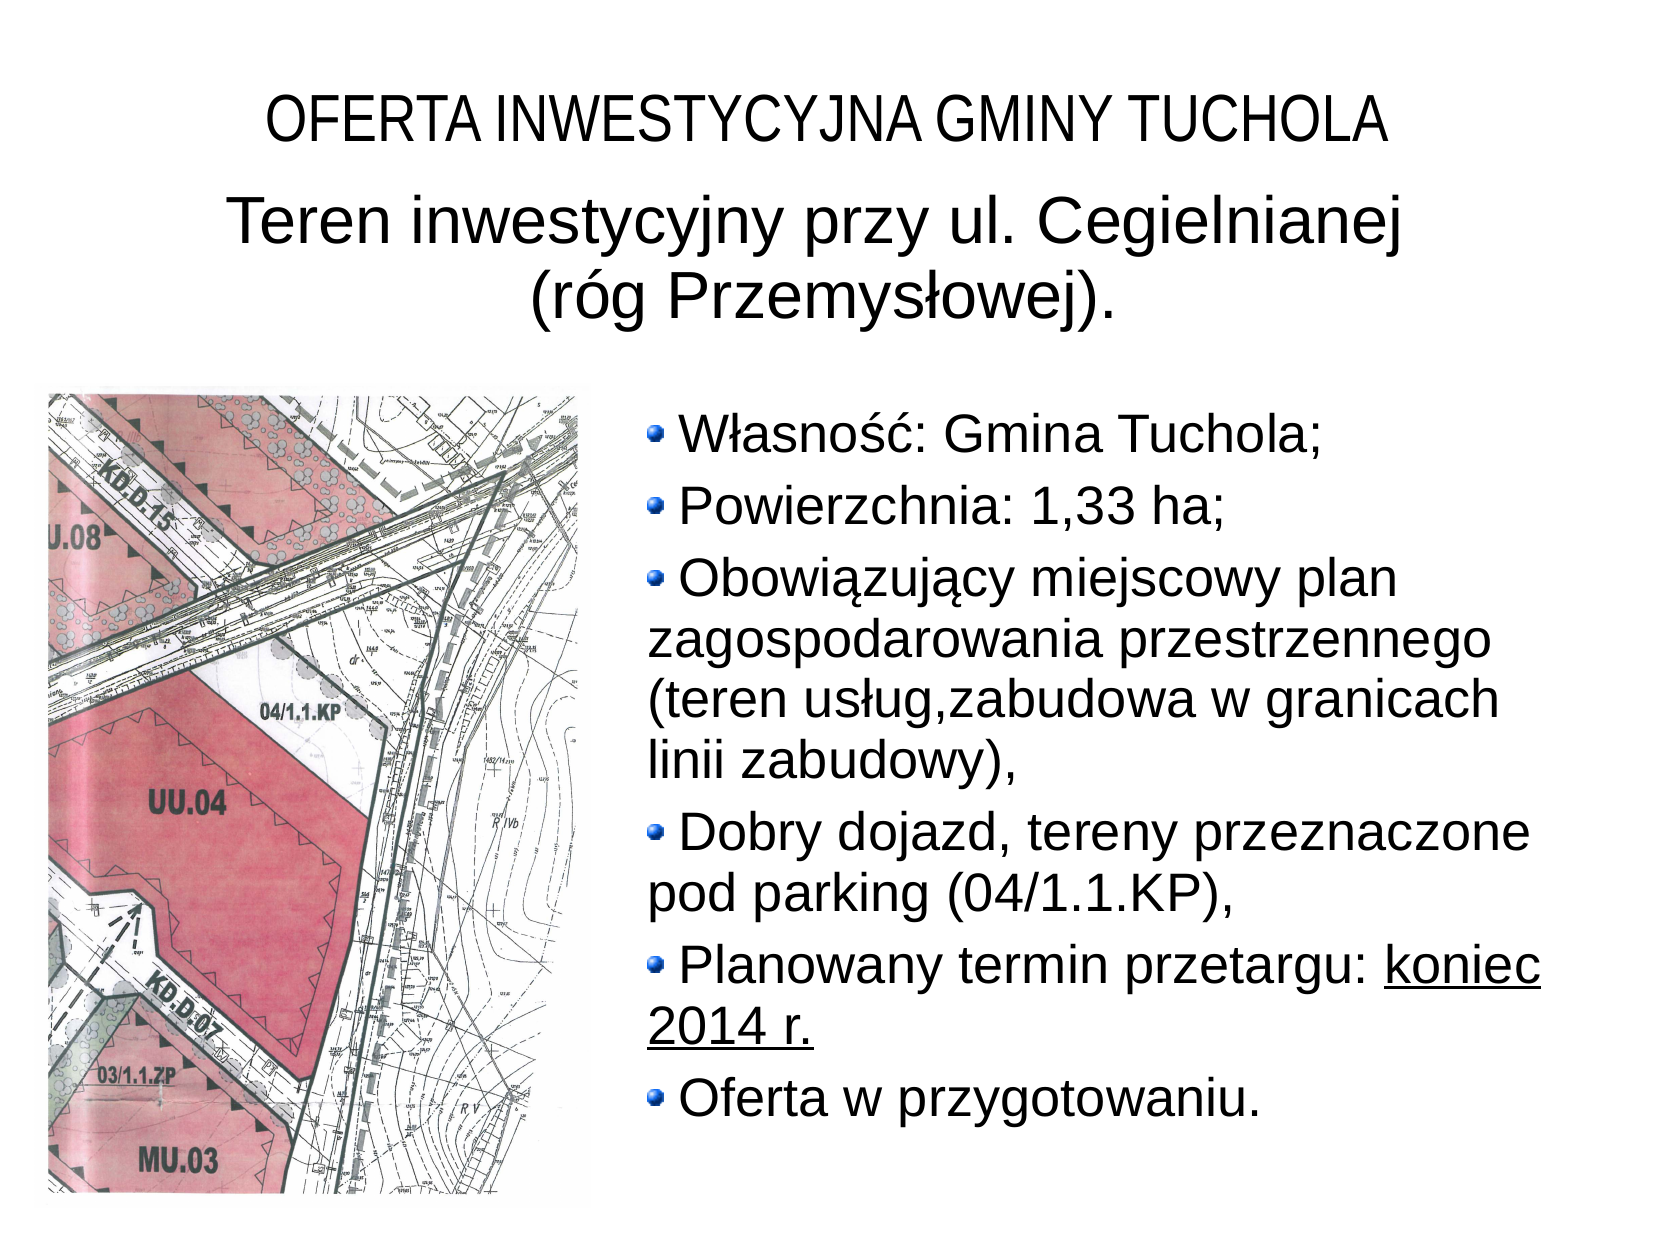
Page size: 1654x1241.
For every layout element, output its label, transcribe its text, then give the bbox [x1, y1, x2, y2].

text_box Teren inwestycyjny przy ul. Cegielnianej (róg Przemysłowej). [59, 183, 1571, 384]
title OFERTA INWESTYCYJNA GMINY TUCHOLA [82, 56, 1572, 178]
picture [34, 383, 591, 1208]
text_box Własność: Gmina Tuchola; Powierzchnia: 1,33 ha; Obowiązujący miejscowy plan zagospodarowania przestrzennego (teren usług,zabudowa w granicach linii zabudowy), Dobry dojazd, tereny przeznaczone pod parking (04/1.1.KP), Planowany termin przetargu: koniec 2014 r. Oferta w przygotowaniu. [647, 383, 1563, 1211]
